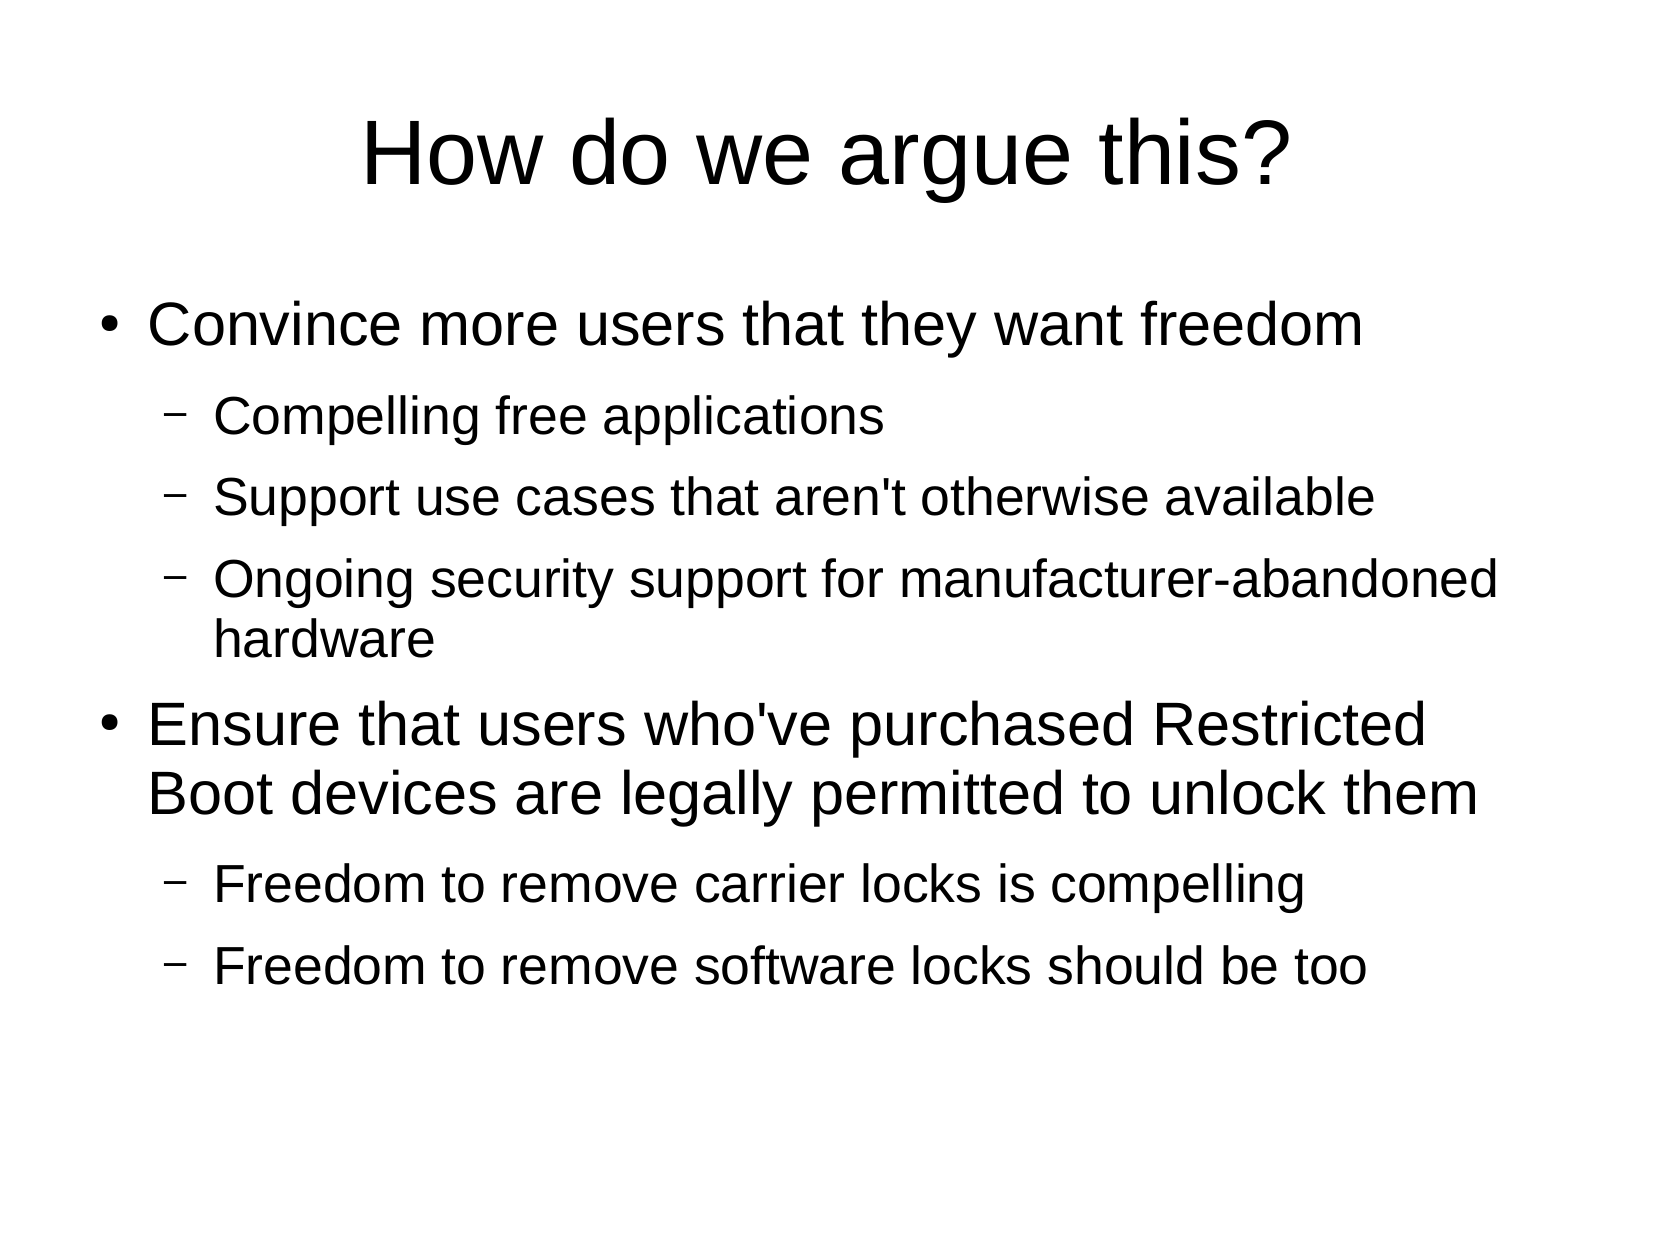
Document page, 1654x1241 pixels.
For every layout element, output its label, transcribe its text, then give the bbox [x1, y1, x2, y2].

title How do we argue this? [82, 49, 1571, 257]
list Convince more users that they want freedom Compelling free applications Support use cases that aren't otherwise available Ongoing security support for manufacturer-abandoned hardware Ensure that users who've purchased Restricted Boot devices are legally permitted to unlock them Freedom to remove carrier locks is compelling Freedom to remove software locks should be too [82, 290, 1538, 1010]
